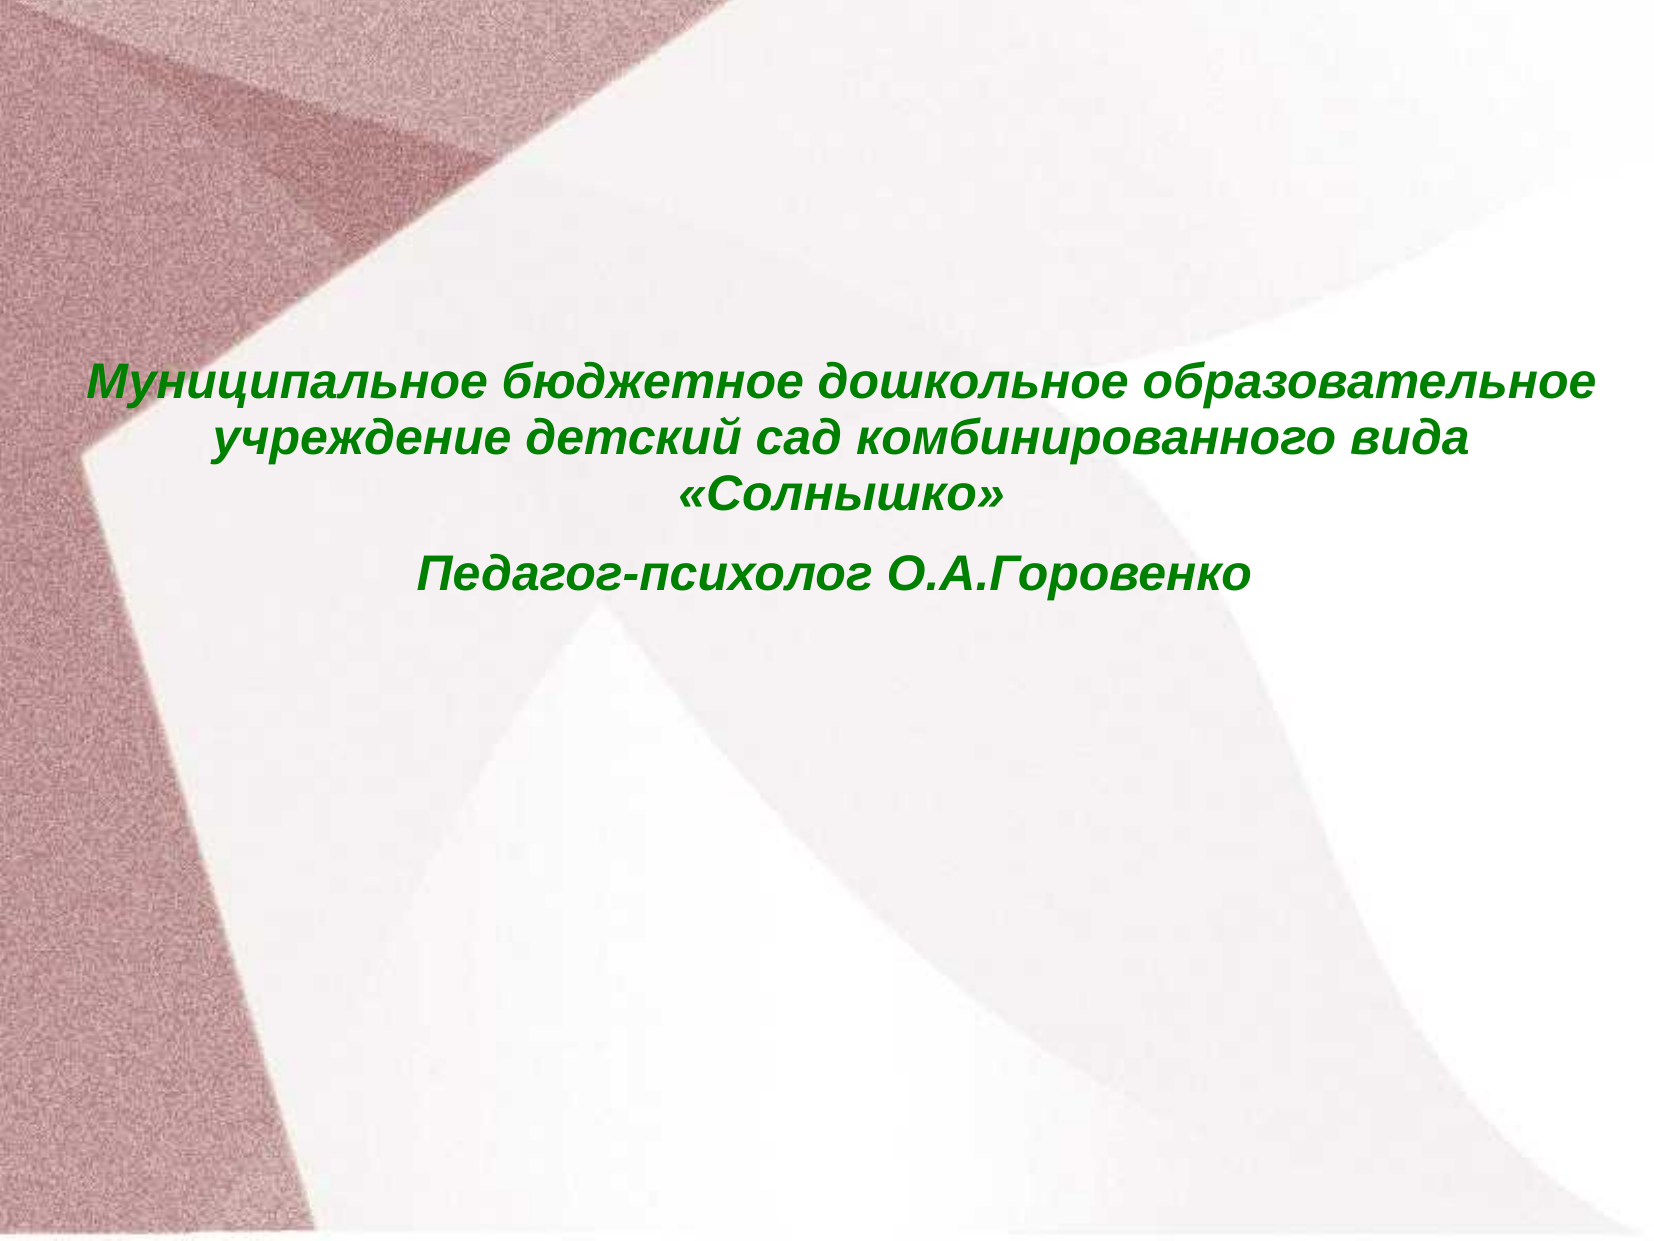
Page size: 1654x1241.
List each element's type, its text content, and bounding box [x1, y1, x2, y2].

picture [0, 0, 1654, 1241]
text_box Муниципальное бюджетное дошкольное образовательное учреждение детский сад комбинированного вида «Солнышко» Педагог-психолог О.А.Горовенко [59, 345, 1625, 662]
